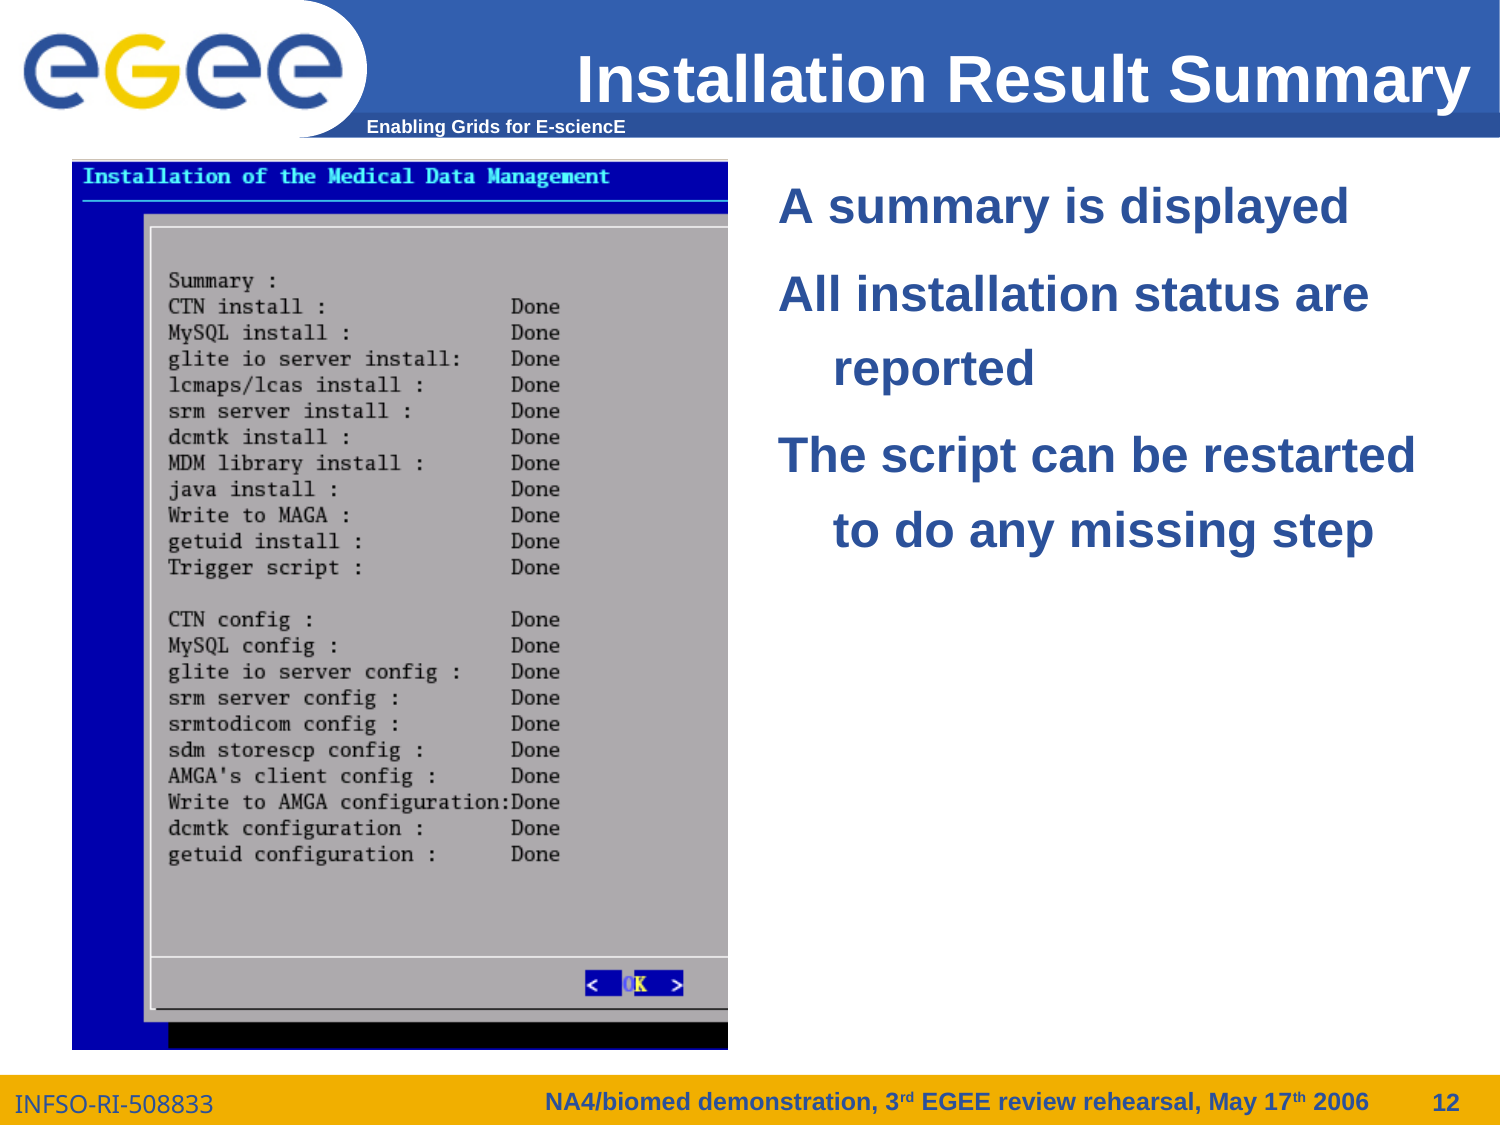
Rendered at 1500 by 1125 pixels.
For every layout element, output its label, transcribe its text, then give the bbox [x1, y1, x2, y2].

picture [18, 30, 349, 112]
list A summary is displayed All installation status are reported The script can be restarted to do any missing step [777, 159, 1465, 1050]
title Installation Result Summary [369, 10, 1474, 124]
picture [72, 159, 728, 1050]
